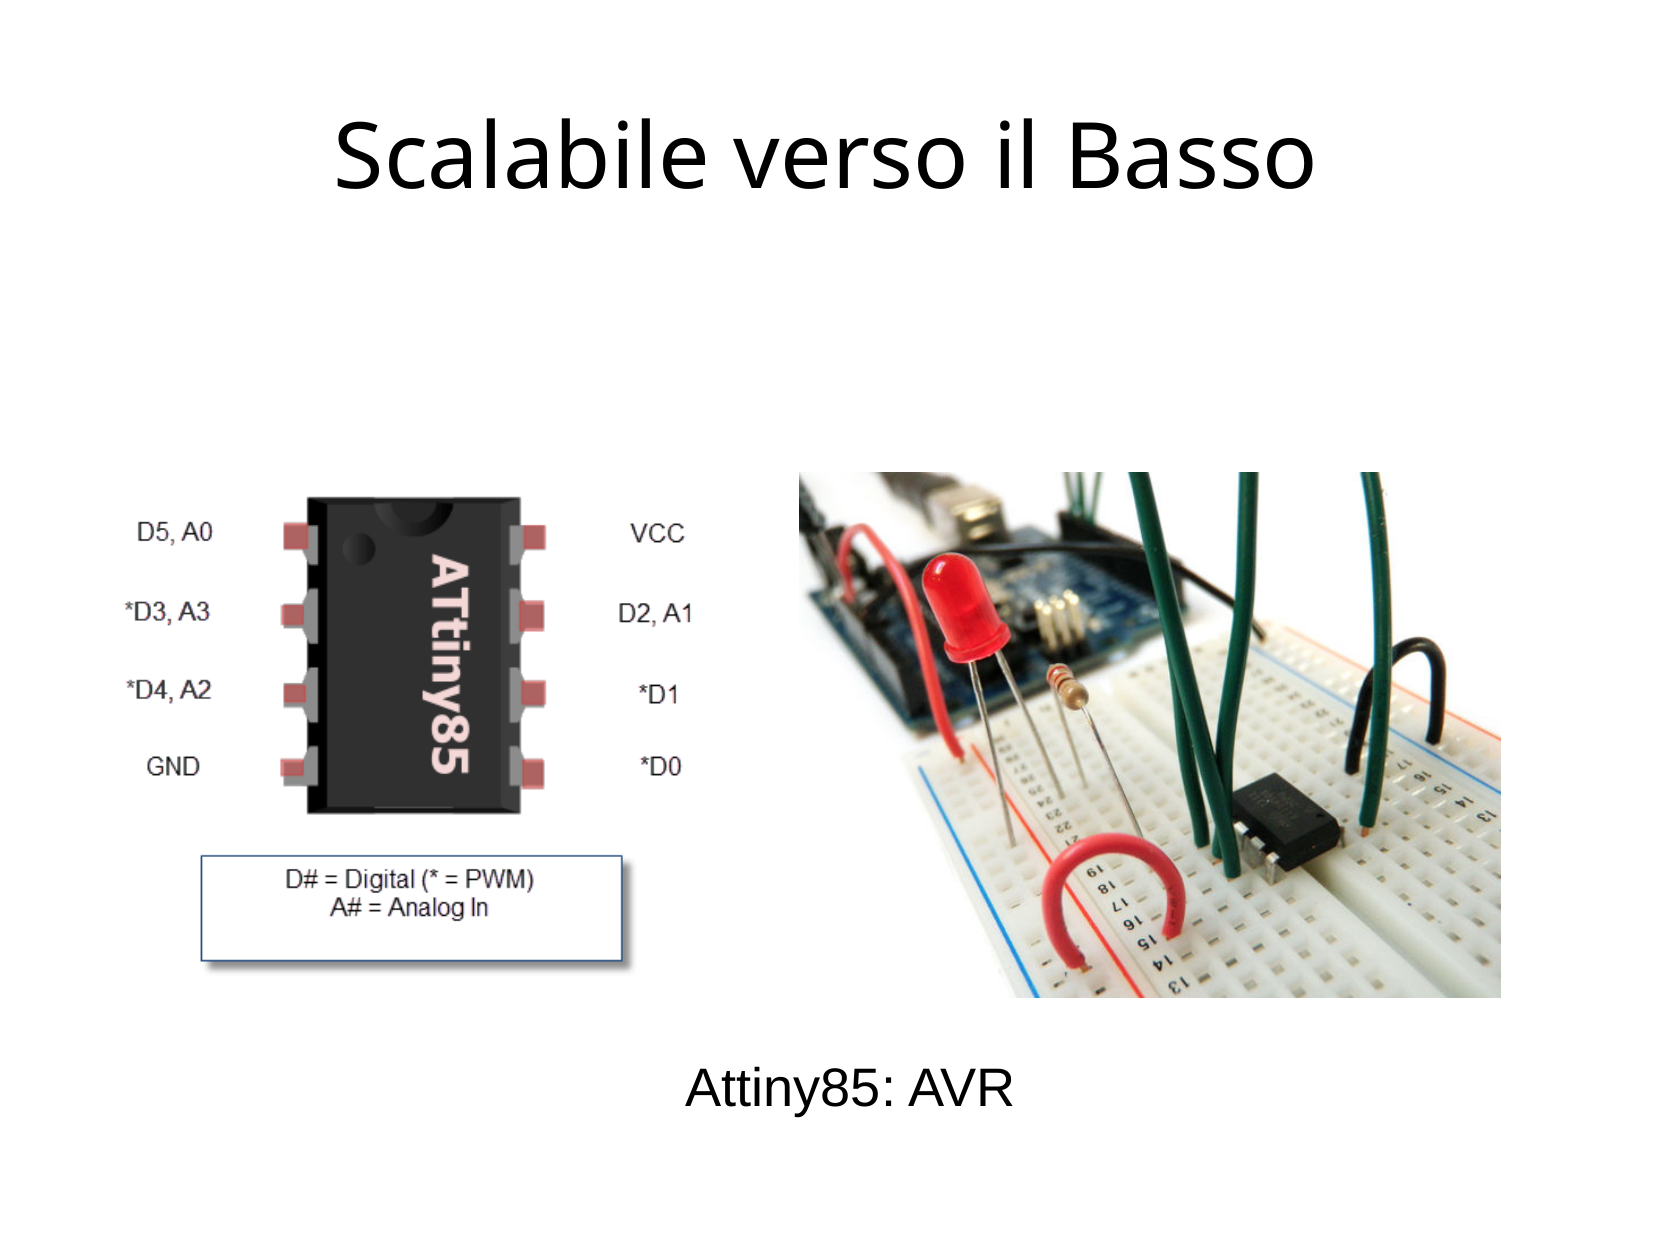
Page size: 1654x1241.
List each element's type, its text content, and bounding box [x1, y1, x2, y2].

text_box Attiny85: AVR [670, 1050, 1031, 1126]
picture [799, 472, 1501, 998]
title Scalabile verso il Basso [82, 49, 1571, 257]
picture [90, 466, 737, 1004]
